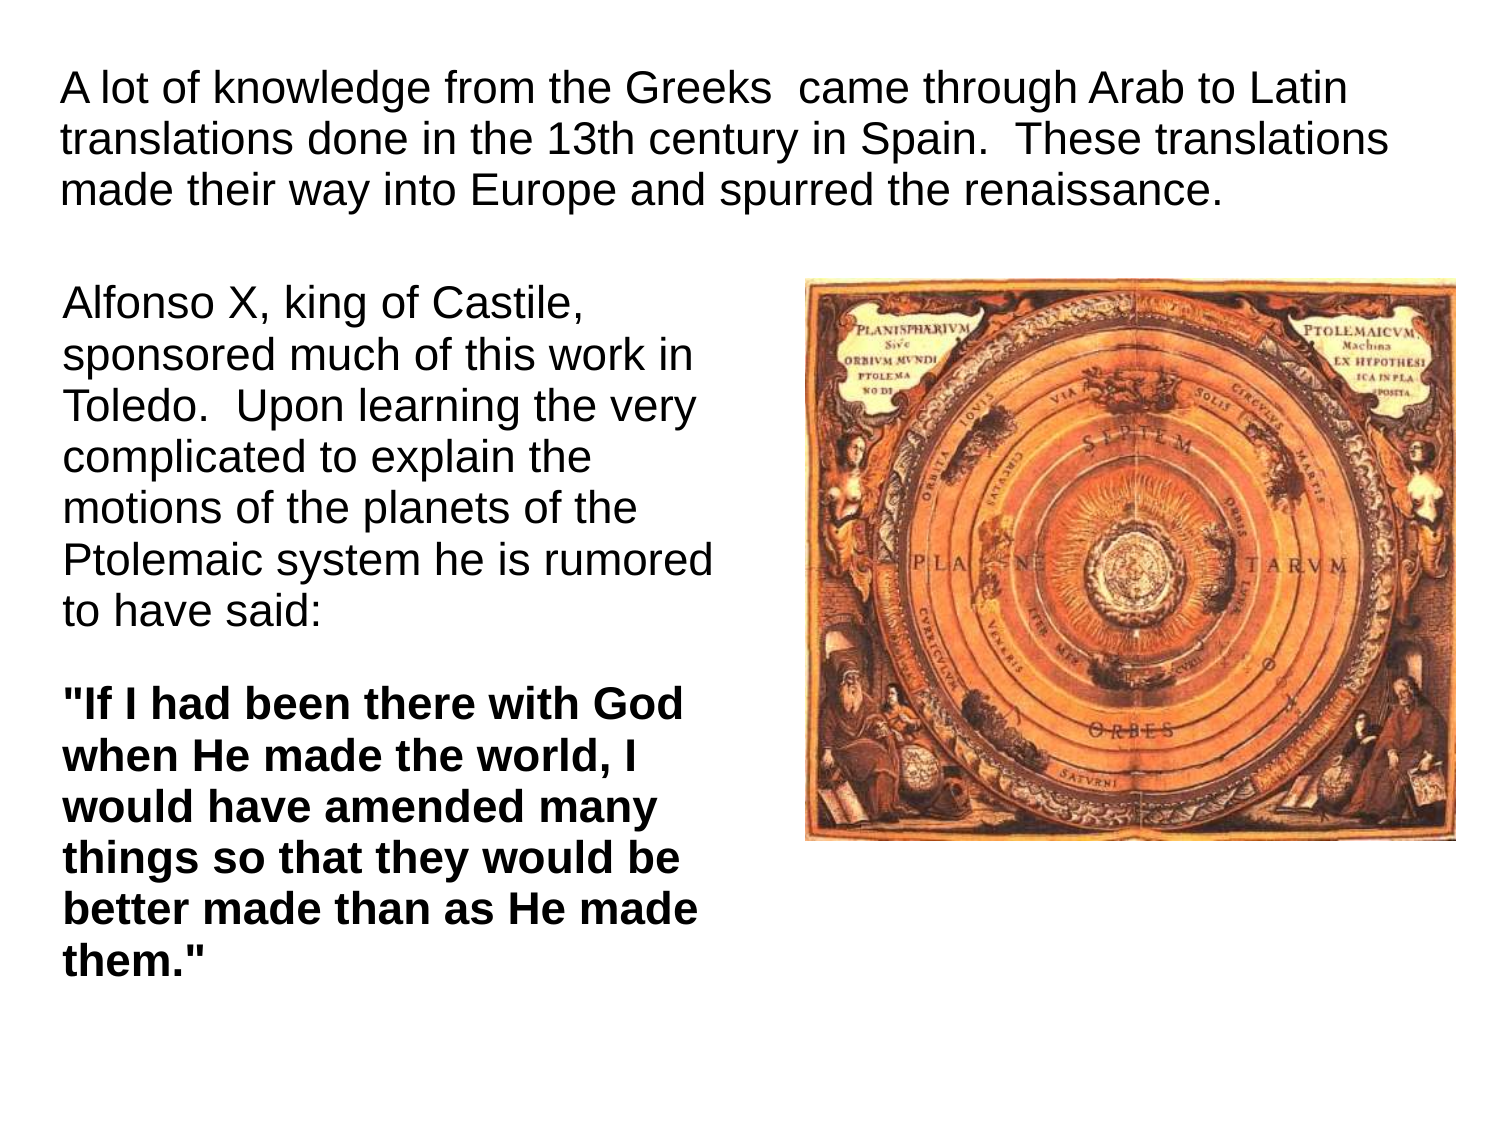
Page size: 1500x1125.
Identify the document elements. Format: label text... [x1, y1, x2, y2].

text_box A lot of knowledge from the Greeks came through Arab to Latin translations done in the 13th century in Spain. These translations made their way into Europe and spurred the renaissance. [45, 54, 1465, 223]
picture [805, 278, 1456, 841]
text_box Alfonso X, king of Castile, sponsored much of this work in Toledo. Upon learning the very complicated to explain the motions of the planets of the Ptolemaic system he is rumored to have said: "If I had been there with God when He made the world, I would have amended many things so that they would be better made than as He made them." [47, 270, 781, 1081]
